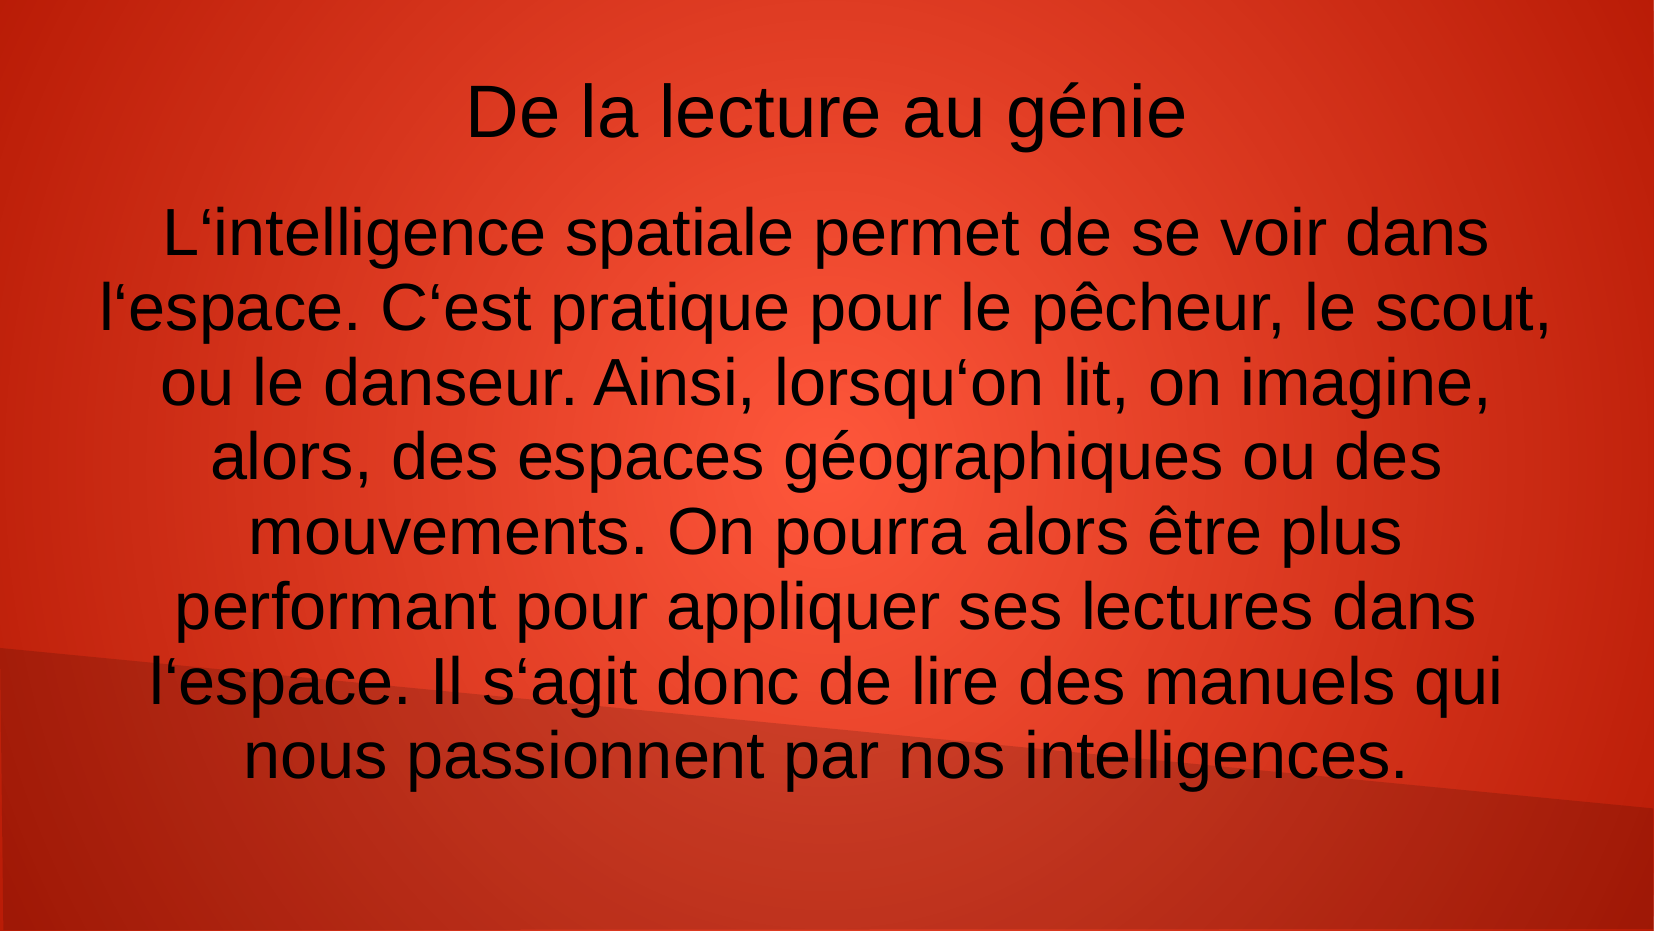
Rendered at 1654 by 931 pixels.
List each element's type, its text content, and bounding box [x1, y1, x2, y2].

title De la lecture au génie [82, 35, 1571, 189]
subtitle L‘intelligence spatiale permet de se voir dans l‘espace. C‘est pratique pour le pêcheur, le scout, ou le danseur. Ainsi, lorsqu‘on lit, on imagine, alors, des espaces géographiques ou des mouvements. On pourra alors être plus performant pour appliquer ses lectures dans l‘espace. Il s‘agit donc de lire des manuels qui nous passionnent par nos intelligences. [82, 195, 1571, 794]
